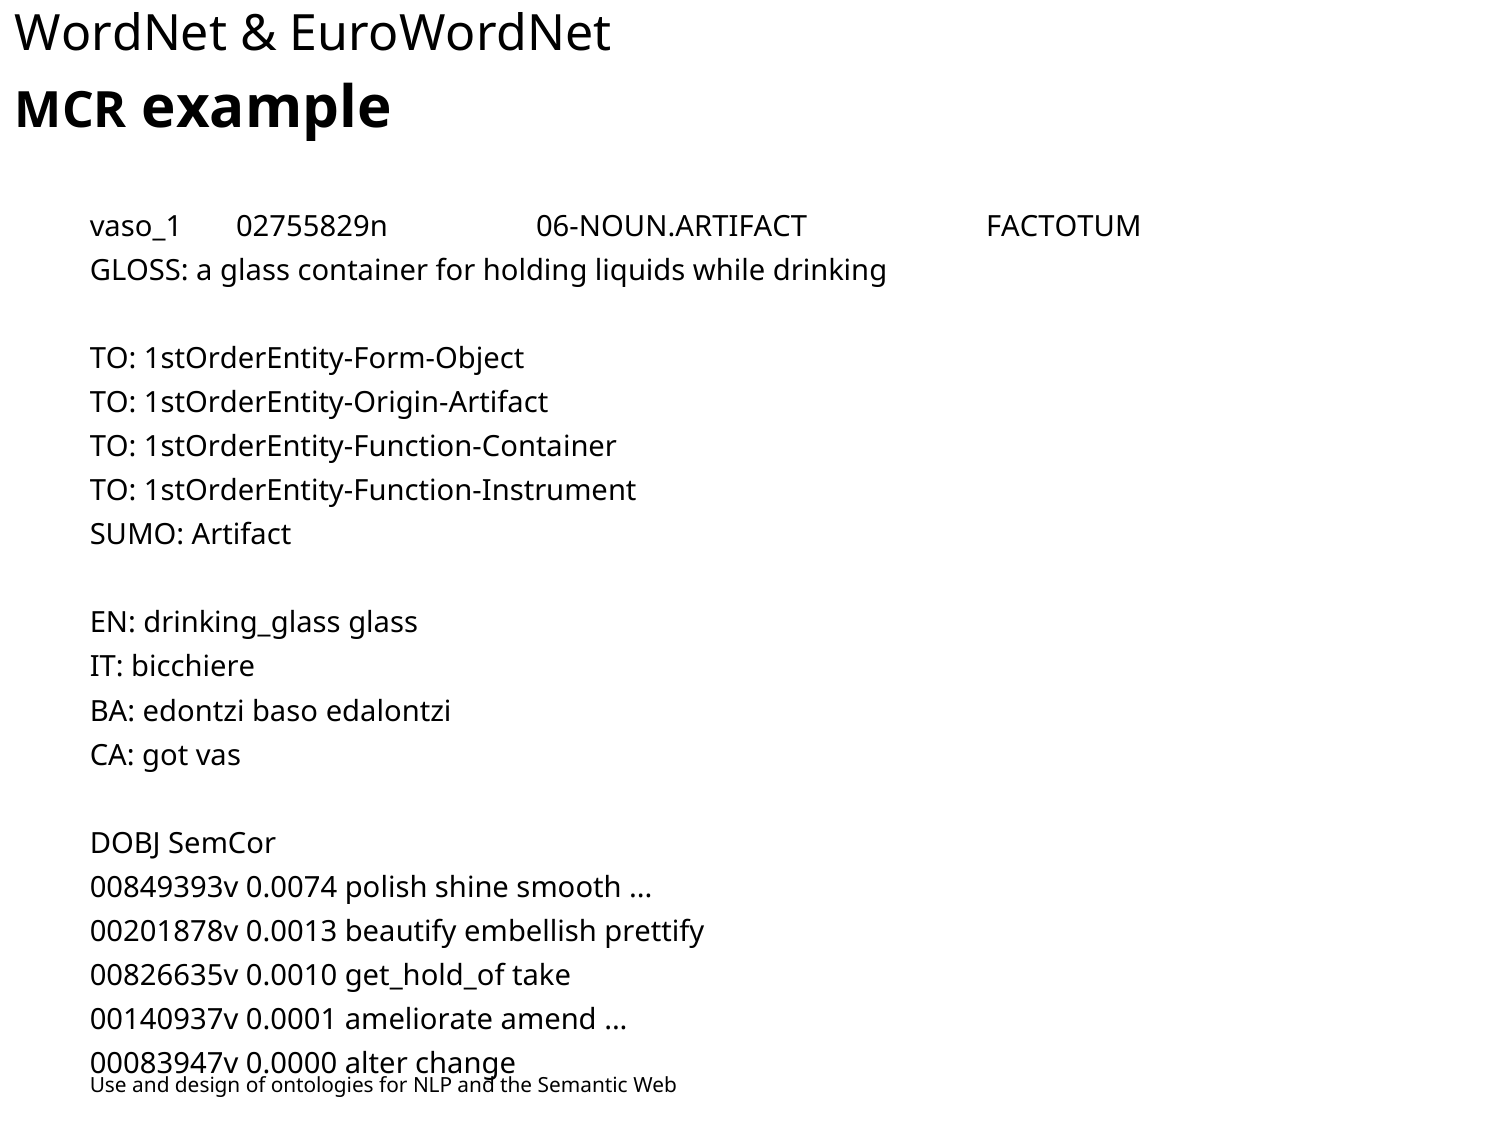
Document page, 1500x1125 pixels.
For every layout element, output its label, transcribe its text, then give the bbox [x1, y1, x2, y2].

title WordNet & EuroWordNet MCR example [0, 0, 1500, 142]
list vaso_1 02755829n 06-NOUN.ARTIFACT FACTOTUM GLOSS: a glass container for holding liquids while drinking TO: 1stOrderEntity-Form-Object TO: 1stOrderEntity-Origin-Artifact TO: 1stOrderEntity-Function-Container TO: 1stOrderEntity-Function-Instrument SUMO: Artifact EN: drinking_glass glass IT: bicchiere BA: edontzi baso edalontzi CA: got vas DOBJ SemCor 00849393v 0.0074 polish shine smooth ... 00201878v 0.0013 beautify embellish prettify 00826635v 0.0010 get_hold_of take 00140937v 0.0001 ameliorate amend ... 00083947v 0.0000 alter change [75, 146, 1438, 1035]
